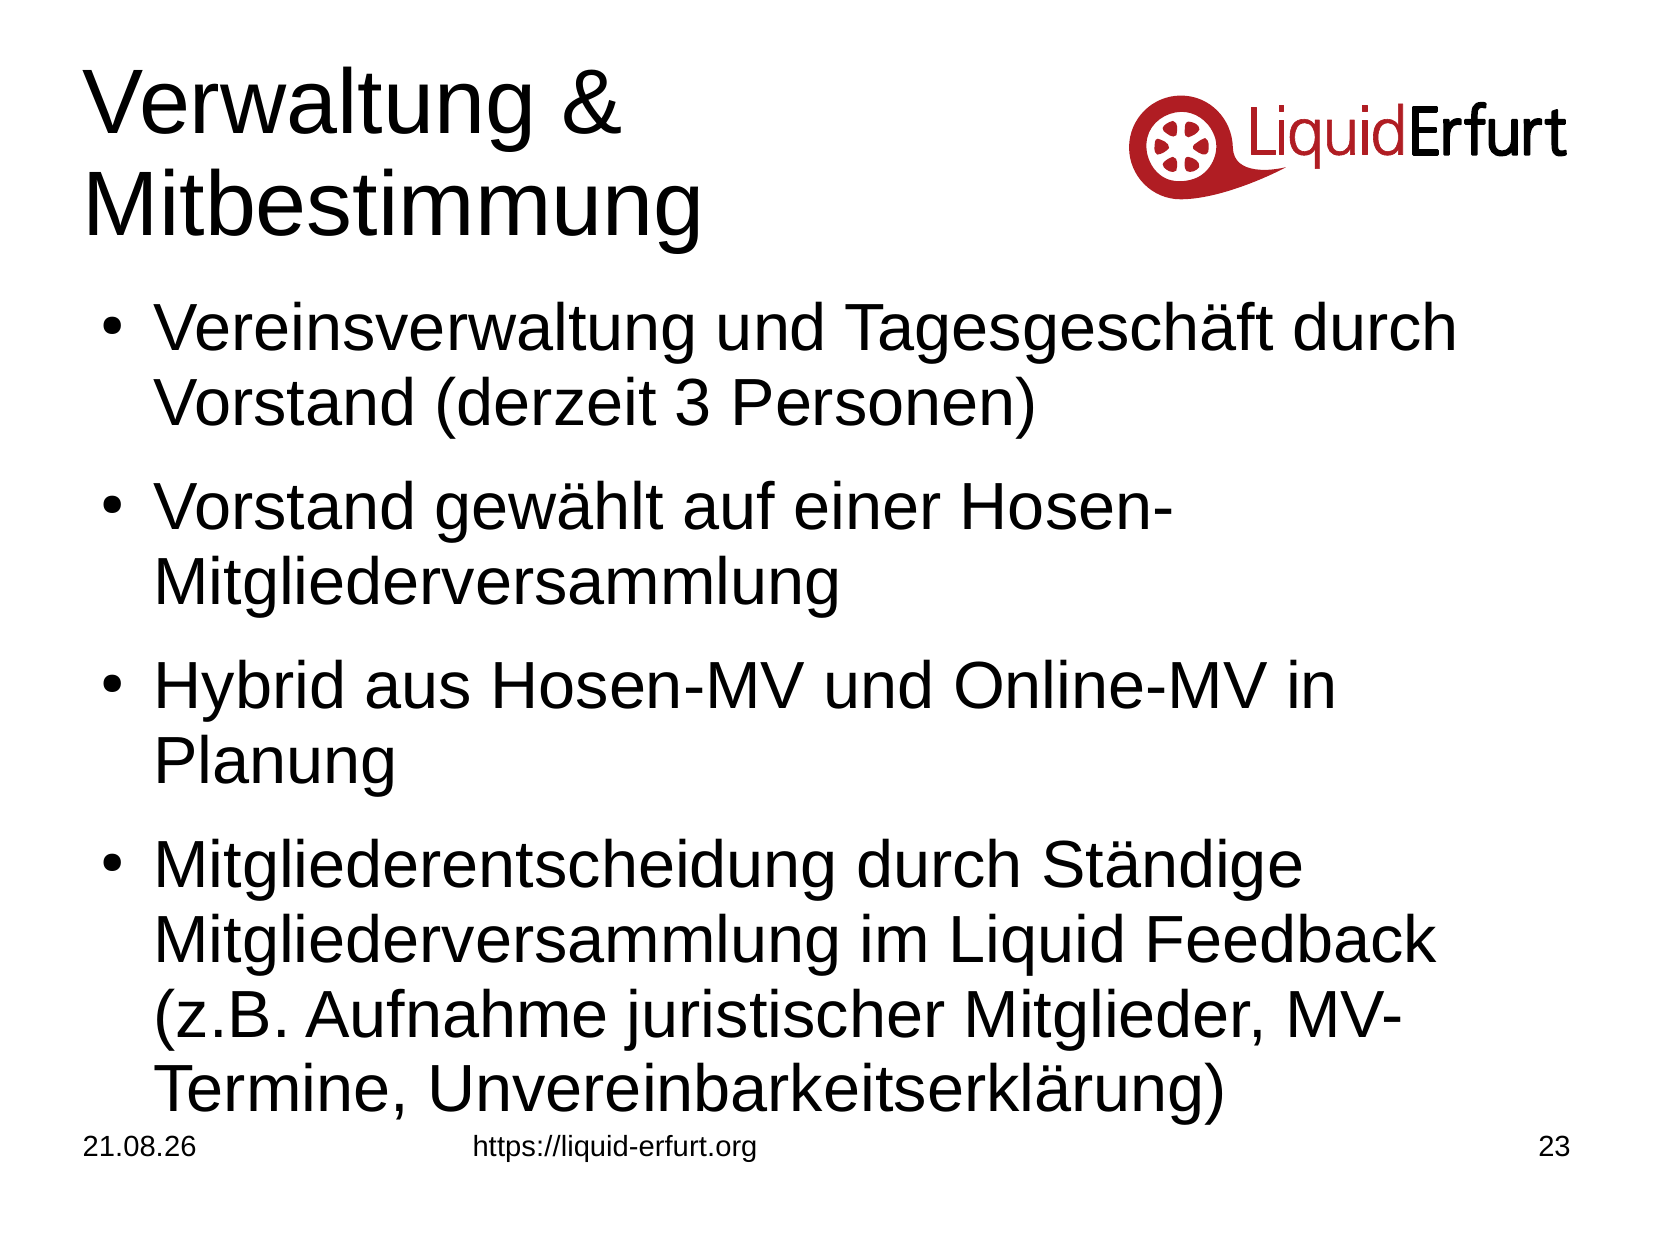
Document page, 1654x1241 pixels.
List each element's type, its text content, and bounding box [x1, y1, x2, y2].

list Vereinsverwaltung und Tagesgeschäft durch Vorstand (derzeit 3 Personen) Vorstand gewählt auf einer Hosen-Mitgliederversammlung Hybrid aus Hosen-MV und Online-MV in Planung Mitgliederentscheidung durch Ständige Mitgliederversammlung im Liquid Feedback (z.B. Aufnahme juristischer Mitglieder, MV-Termine, Unvereinbarkeitserklärung) [82, 290, 1571, 1127]
title Verwaltung & Mitbestimmung [82, 49, 1571, 257]
